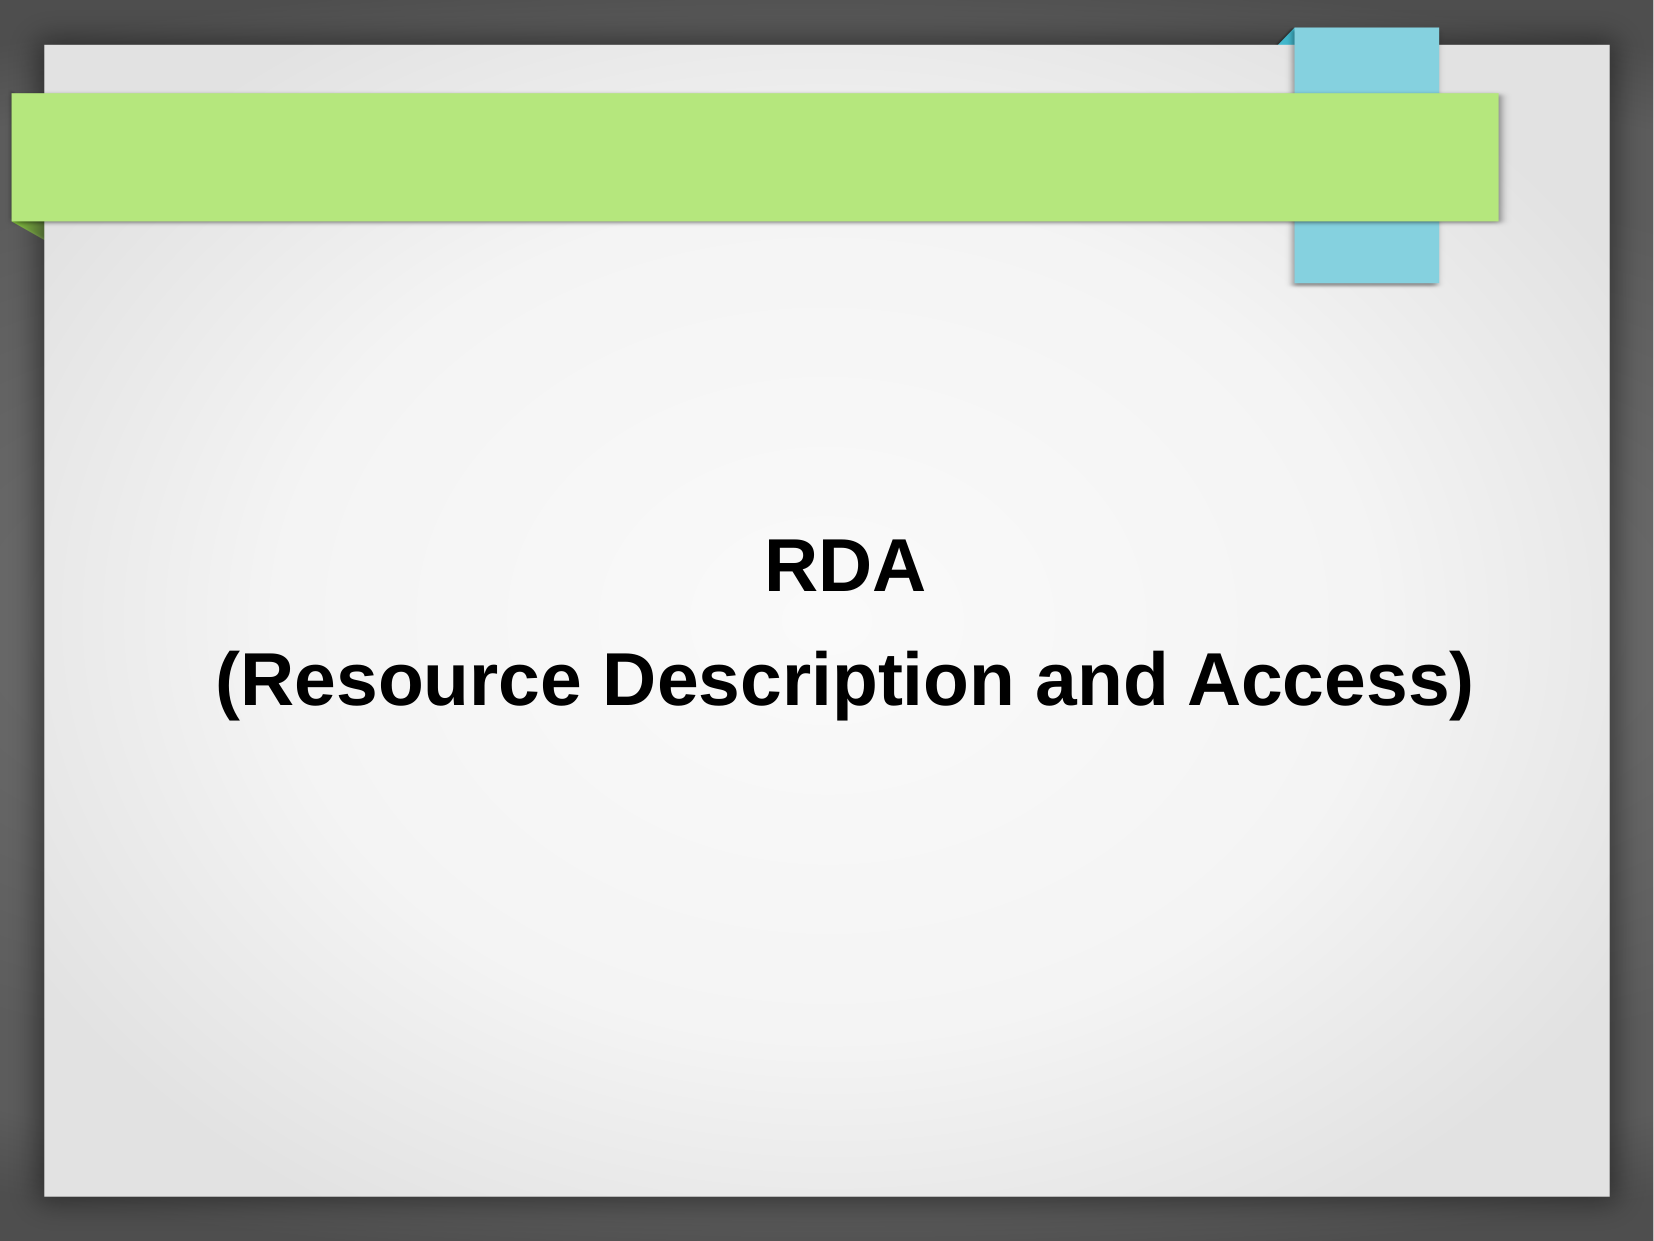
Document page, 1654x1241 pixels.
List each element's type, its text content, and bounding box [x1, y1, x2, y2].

picture [0, 0, 1654, 1241]
list RDA (Resource Description and Access) [82, 343, 1538, 1063]
